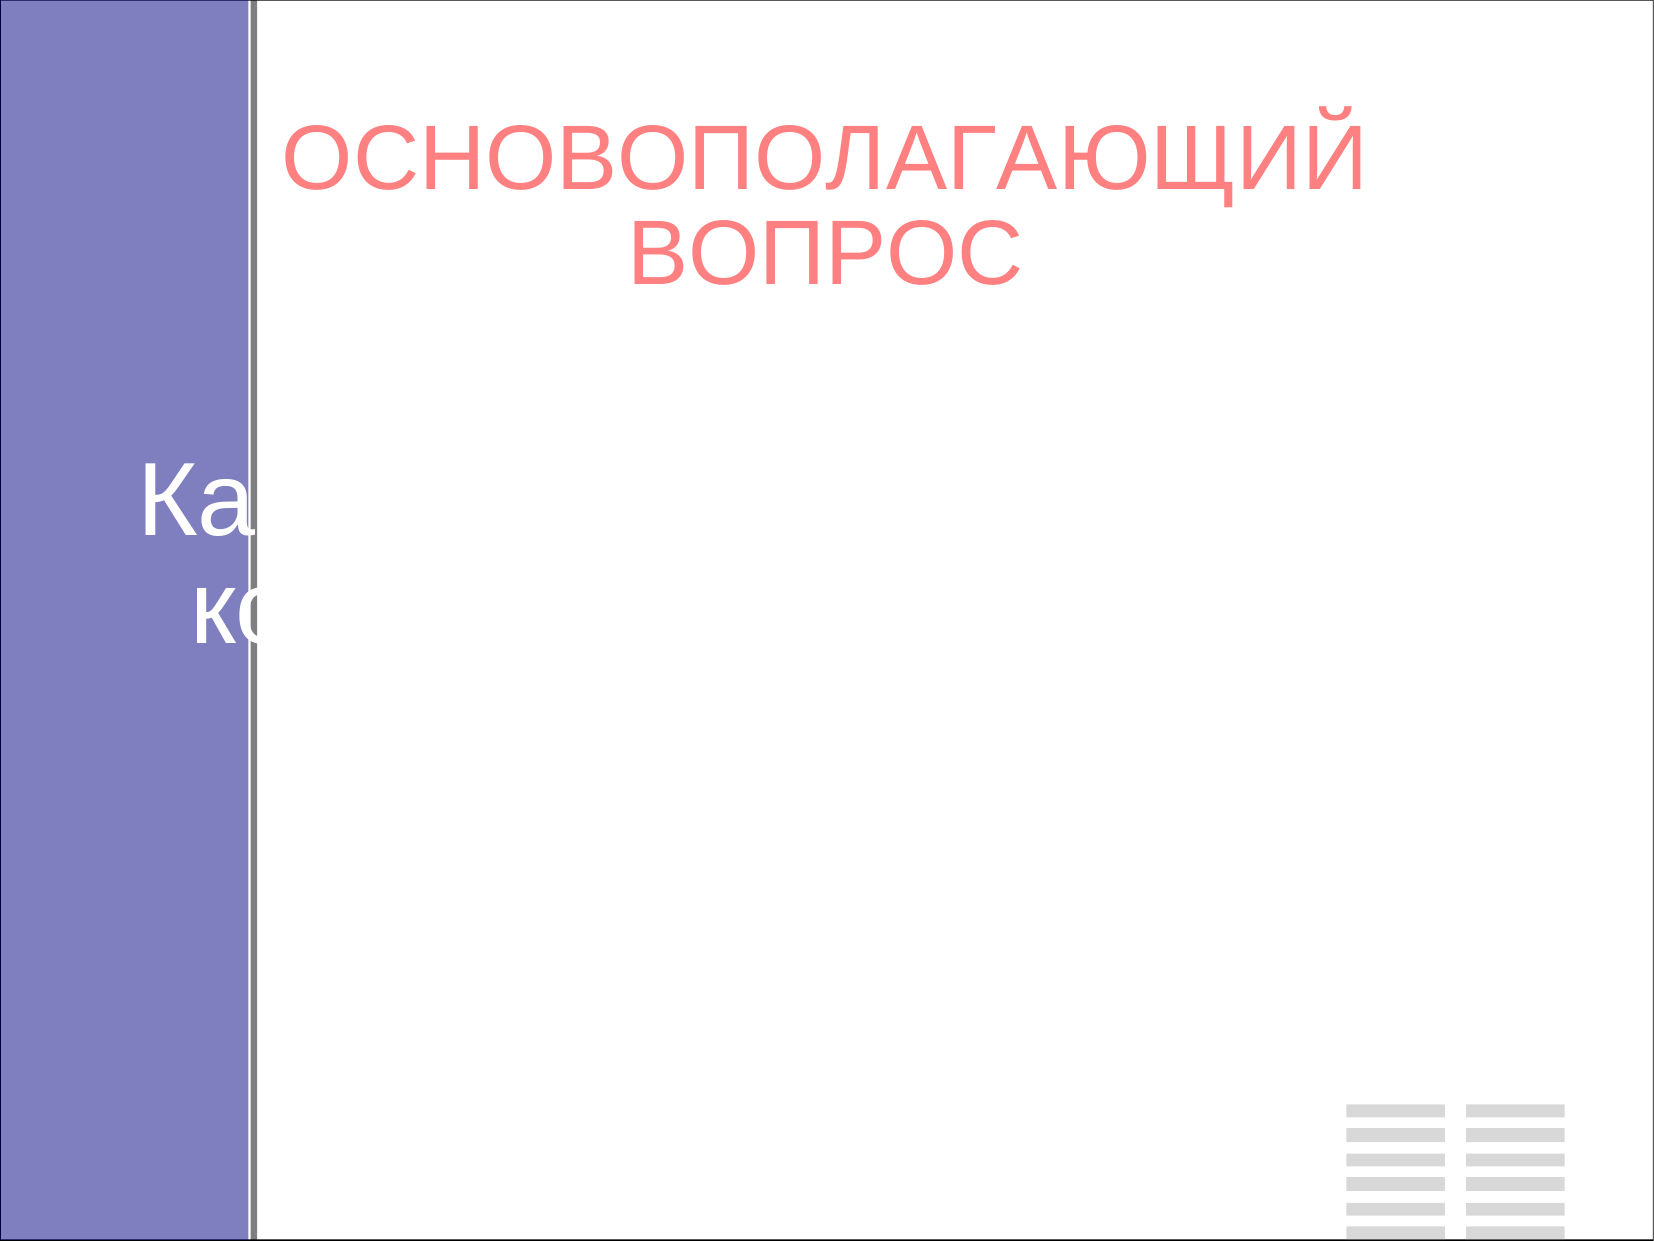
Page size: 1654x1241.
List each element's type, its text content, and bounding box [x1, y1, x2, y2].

title ОСНОВОПОЛАГАЮЩИЙ ВОПРОС [119, 105, 1533, 312]
list Какой предел совершенства компьютеров? [119, 344, 1533, 1149]
